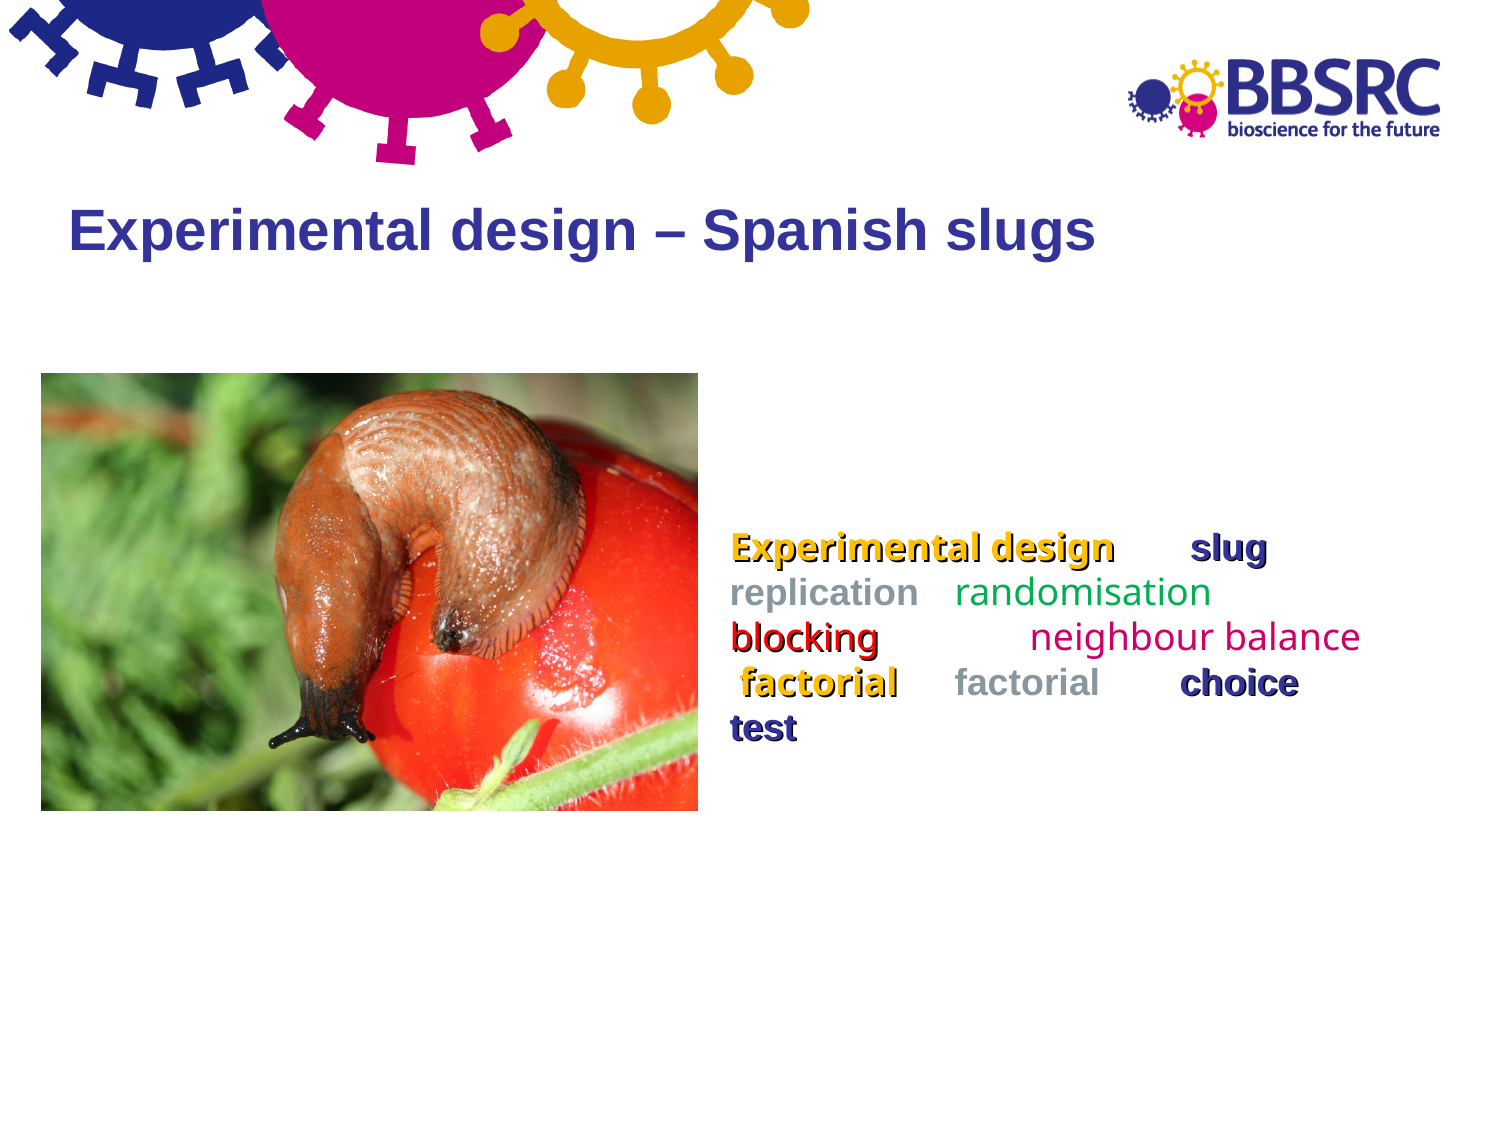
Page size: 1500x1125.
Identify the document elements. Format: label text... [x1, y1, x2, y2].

picture [41, 373, 698, 812]
text_box Experimental design slug replication randomisation blocking neighbour balance factorial factorial choice test [715, 515, 1388, 755]
text_box Experimental design – Spanish slugs [53, 184, 1424, 271]
